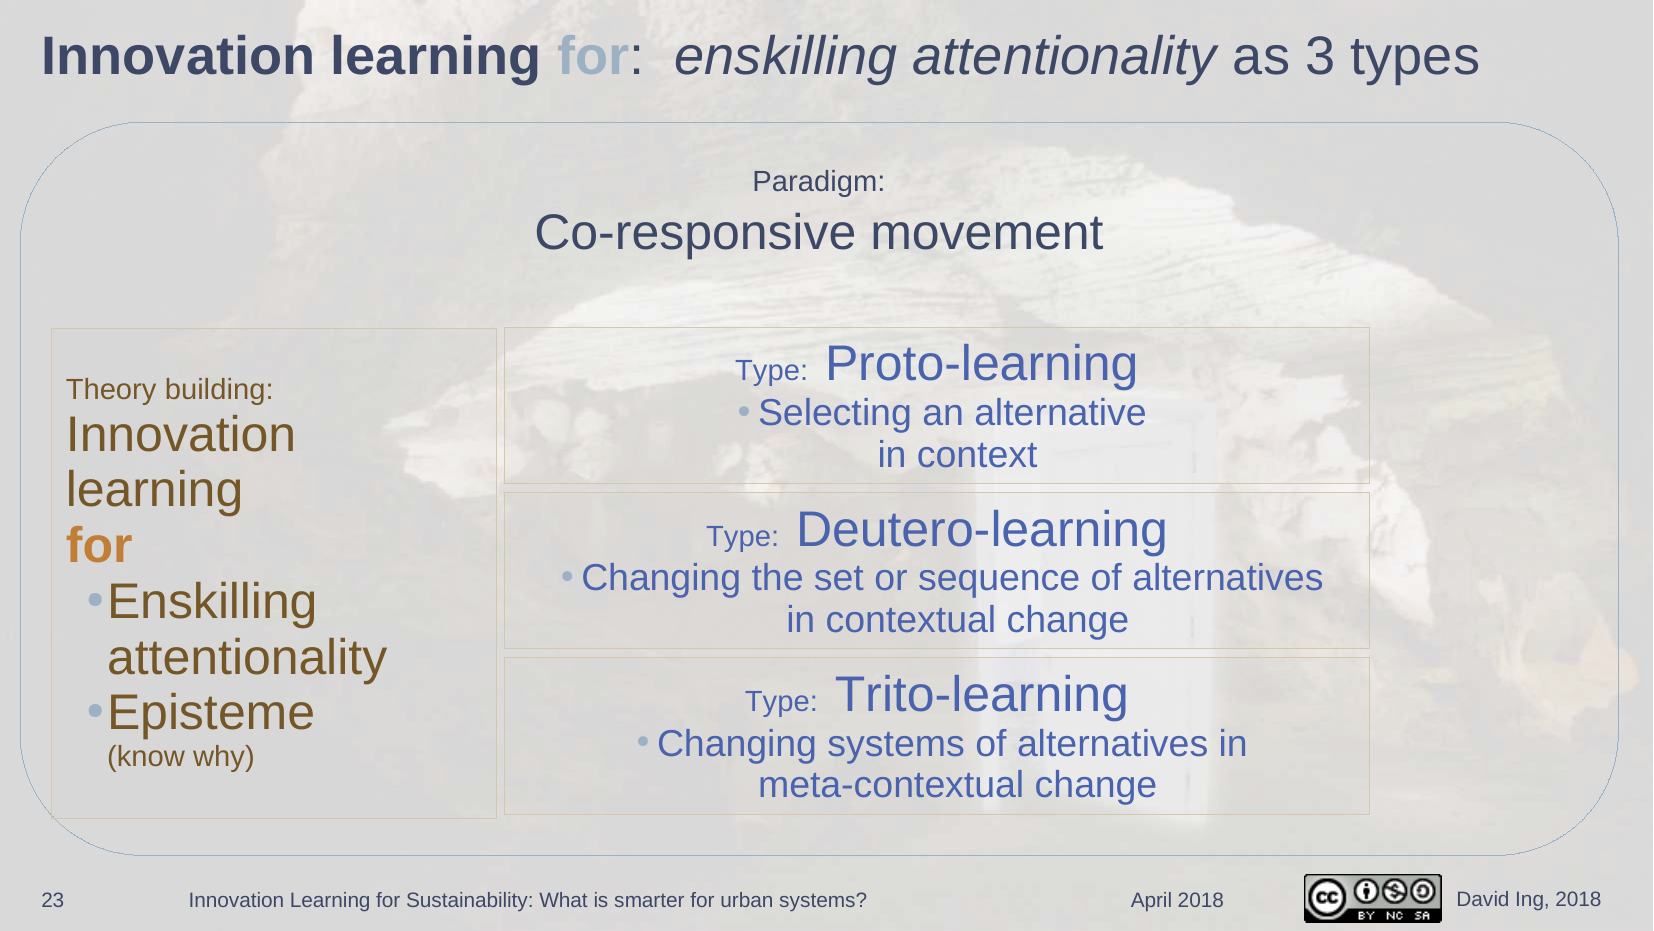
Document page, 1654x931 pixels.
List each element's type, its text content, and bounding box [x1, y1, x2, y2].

text_box Value-elevating co-creation Providers and customer mutually experience, and then improve [0, 0, 1653, 931]
text_box Type: Deutero-learning Changing the set or sequence of alternatives in contextual change [504, 492, 1370, 649]
text_box Type: Proto-learning Selecting an alternative in context [504, 327, 1370, 484]
title Innovation learning for: enskilling attentionality as 3 types [41, 30, 1613, 126]
picture [1304, 874, 1442, 923]
text_box Type: Trito-learning Changing systems of alternatives in meta-contextual change [504, 657, 1370, 815]
text_box Paradigm: Co-responsive movement [20, 122, 1619, 856]
text_box Theory building: Innovation learning for Enskilling attentionality Episteme (know why) [51, 328, 497, 819]
